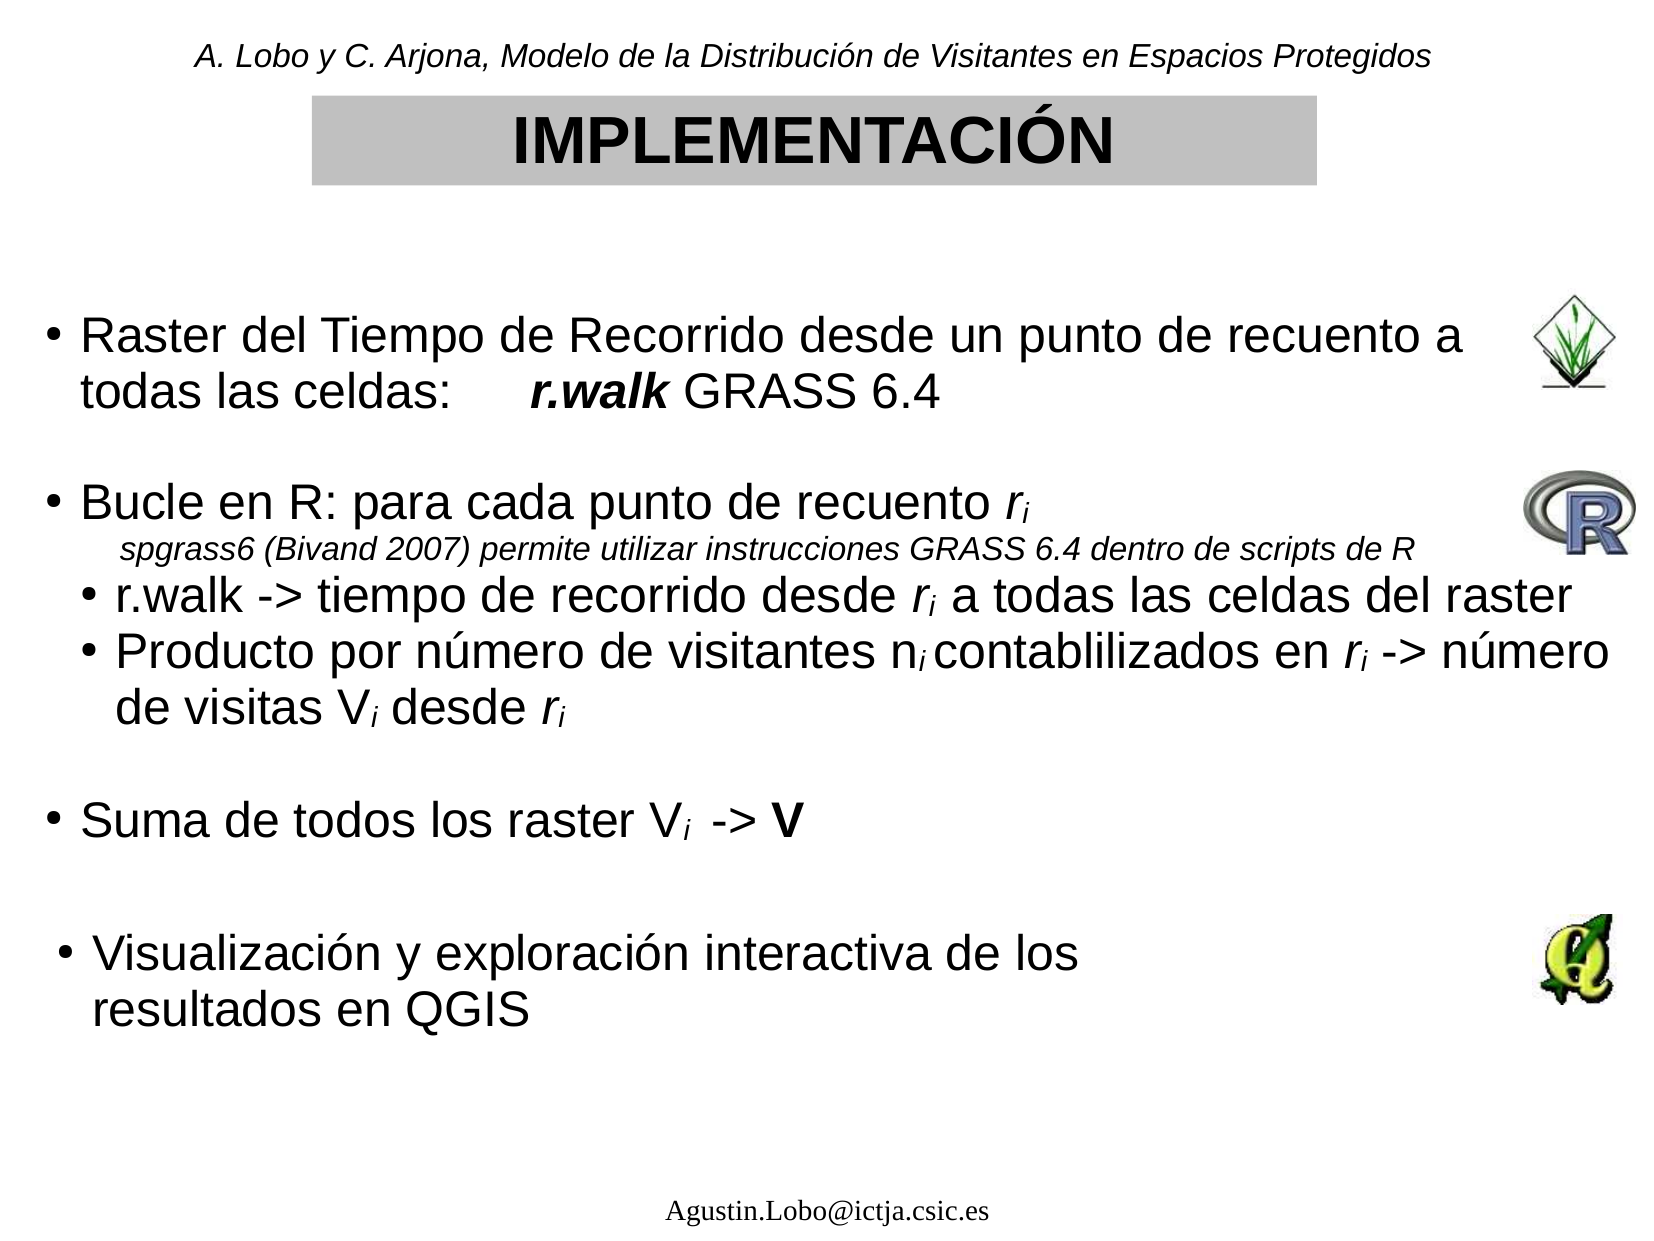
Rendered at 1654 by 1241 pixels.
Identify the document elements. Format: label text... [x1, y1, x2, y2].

text_box Raster del Tiempo de Recorrido desde un punto de recuento a todas las celdas: r.walk GRASS 6.4 Bucle en R: para cada punto de recuento ri spgrass6 (Bivand 2007) permite utilizar instrucciones GRASS 6.4 dentro de scripts de R r.walk -> tiempo de recorrido desde ri a todas las celdas del raster Producto por número de visitantes ni contablilizados en ri -> número de visitas Vi desde ri [30, 300, 1636, 809]
picture [1523, 470, 1636, 556]
picture [1532, 288, 1617, 391]
text_box IMPLEMENTACIÓN [311, 95, 1317, 186]
text_box Visualización y exploración interactiva de los resultados en QGIS [41, 917, 1257, 1045]
picture [1532, 914, 1623, 1006]
text_box Suma de todos los raster Vi -> V [30, 784, 1246, 873]
